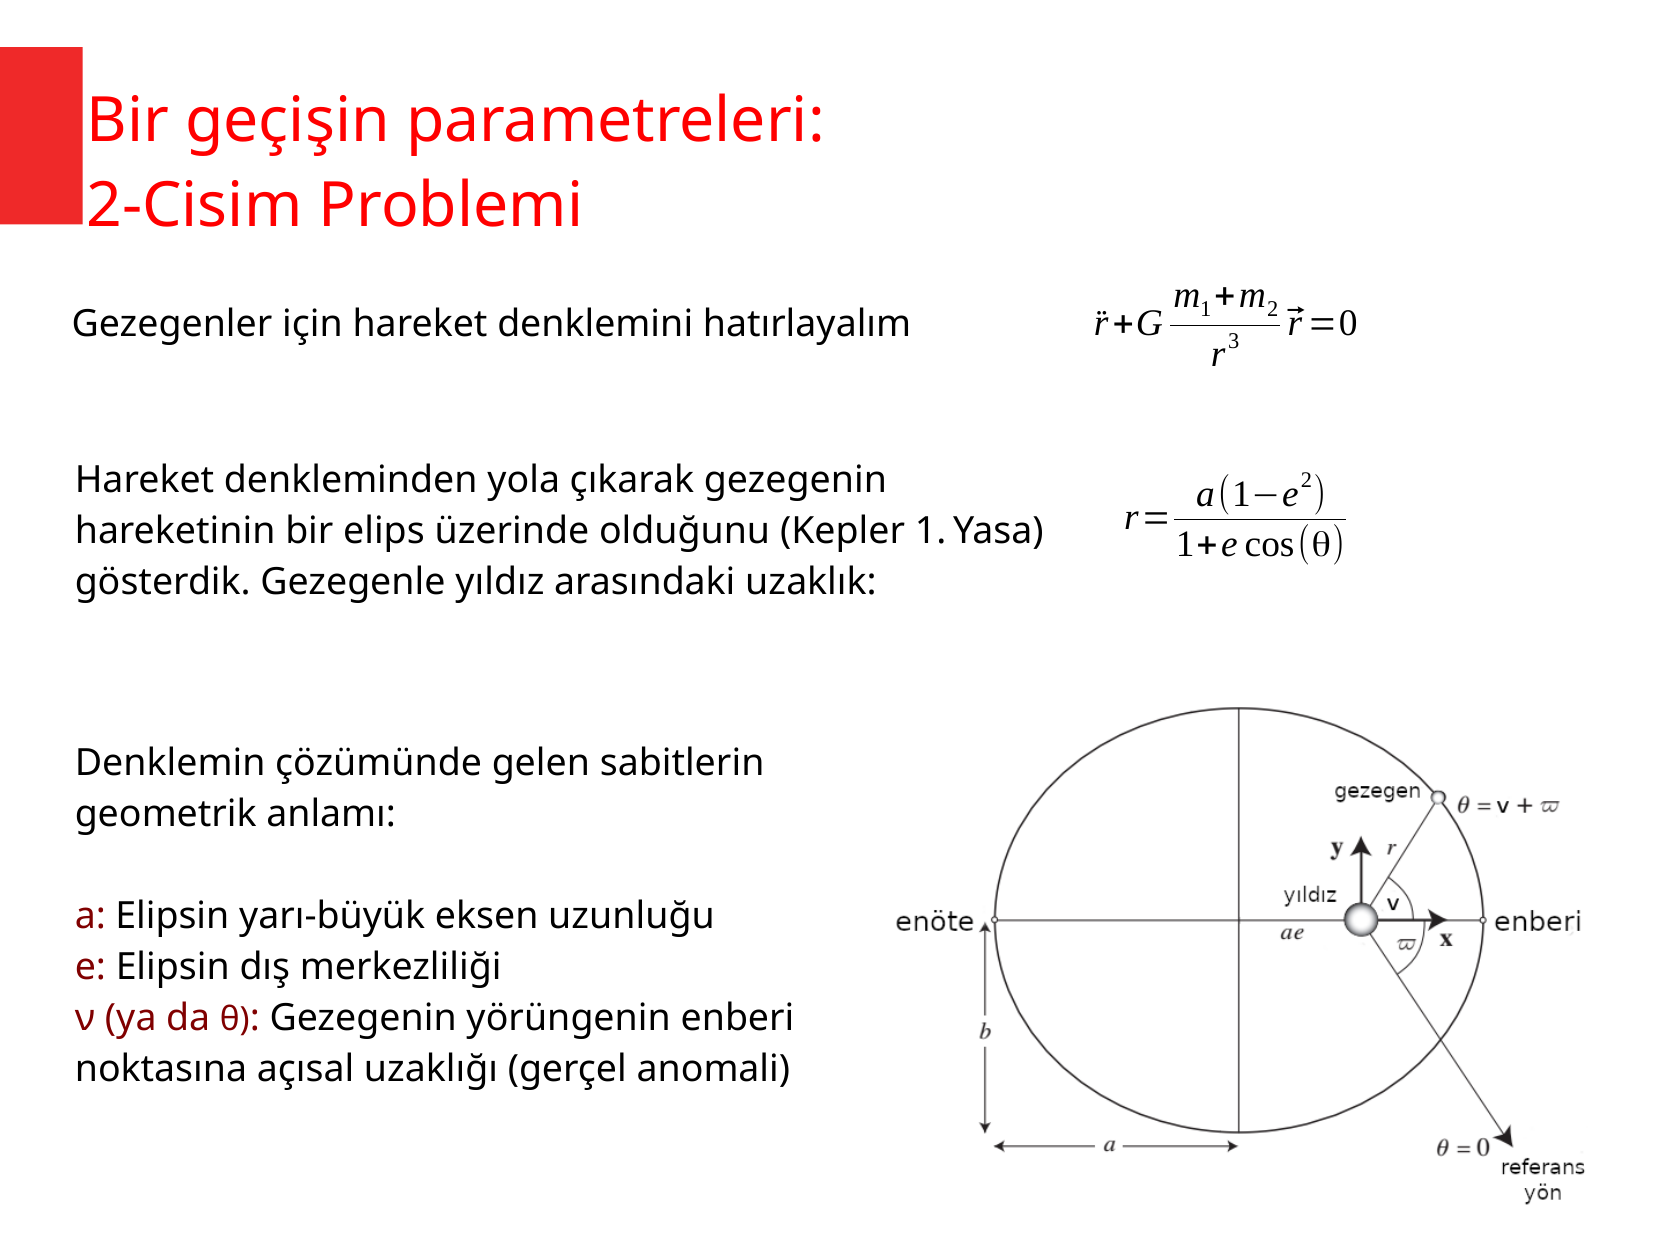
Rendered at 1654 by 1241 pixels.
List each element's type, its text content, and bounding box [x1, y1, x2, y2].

chart [1117, 467, 1354, 568]
text_box Hareket denkleminden yola çıkarak gezegenin hareketinin bir elips üzerinde olduğunu (Kepler 1. Yasa) gösterdik. Gezegenle yıldız arasındaki uzaklık: [59, 444, 1087, 609]
title Bir geçişin parametreleri: 2-Cisim Problemi [86, 81, 1622, 239]
text_box Denklemin çözümünde gelen sabitlerin geometrik anlamı: a: Elipsin yarı-büyük eksen uzunluğu e: Elipsin dış merkezliliği ν (ya da θ): Gezegenin yörüngenin enberi noktasına açısal uzaklığı (gerçel anomali) [59, 728, 870, 1107]
picture [887, 690, 1614, 1216]
text_box Gezegenler için hareket denklemini hatırlayalım [56, 289, 1050, 350]
chart [1087, 274, 1364, 376]
